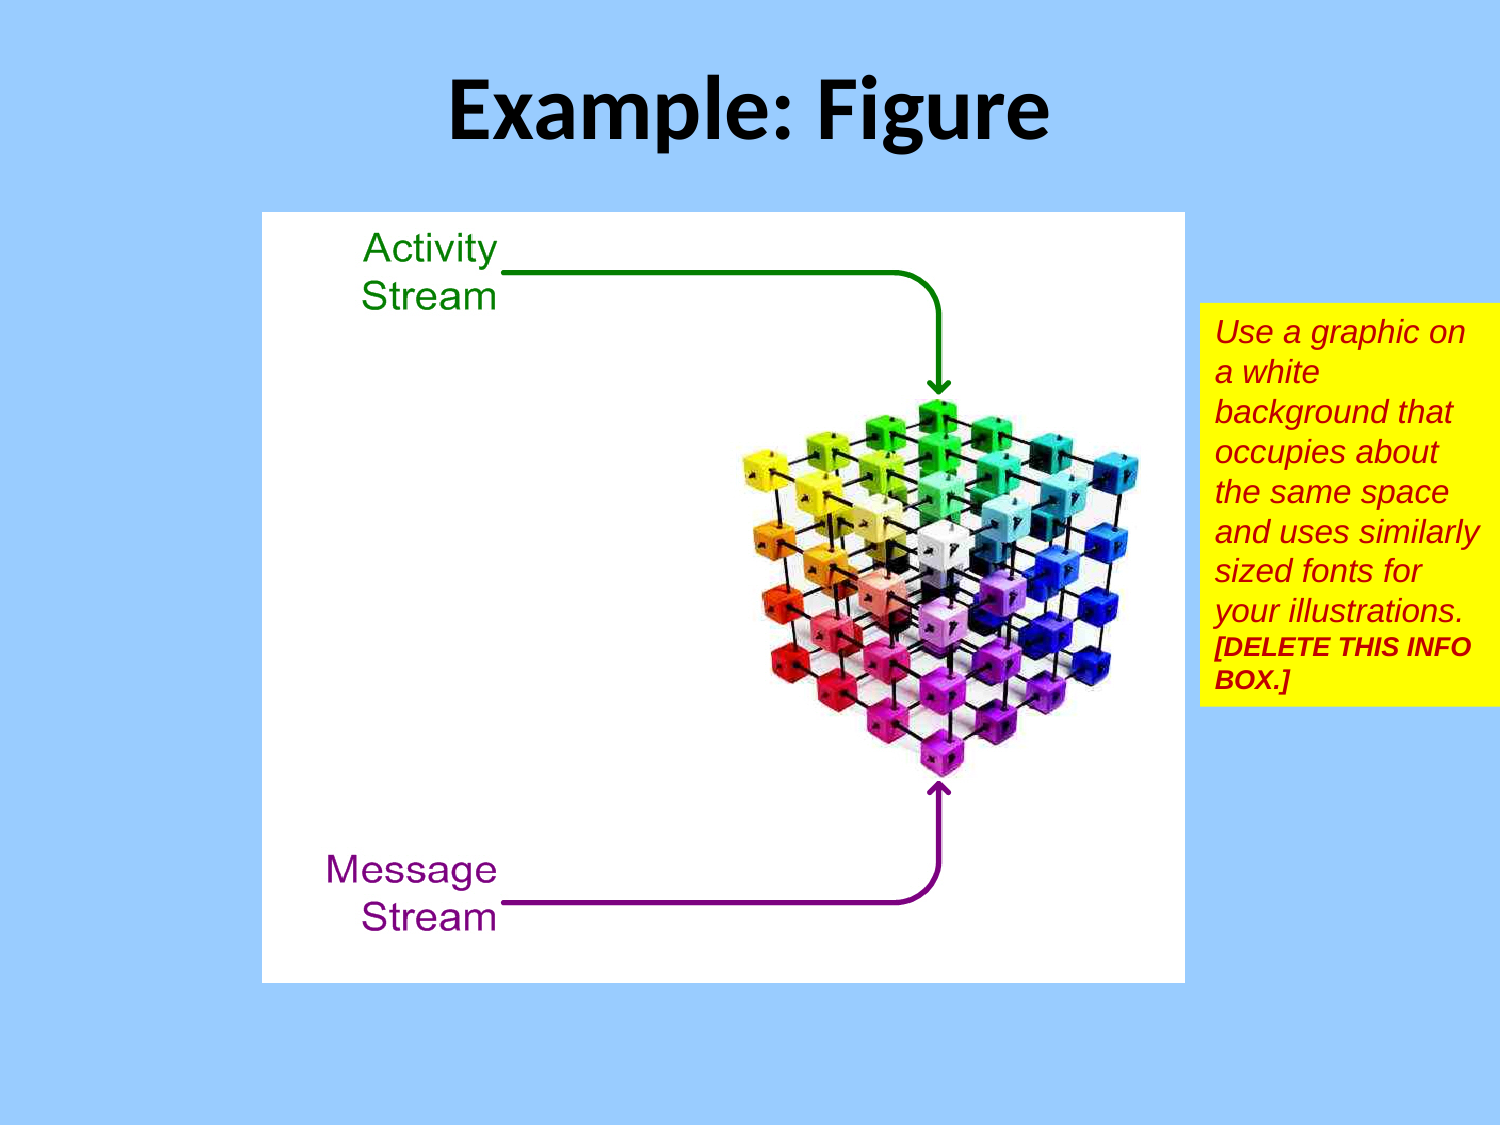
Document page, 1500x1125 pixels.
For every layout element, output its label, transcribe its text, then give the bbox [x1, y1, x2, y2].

text_box Use a graphic on a white background that occupies about the same space and uses similarly sized fonts for your illustrations. [DELETE THIS INFO BOX.] [1200, 302, 1500, 707]
picture [262, 212, 1185, 983]
title Example: Figure [75, 25, 1425, 180]
